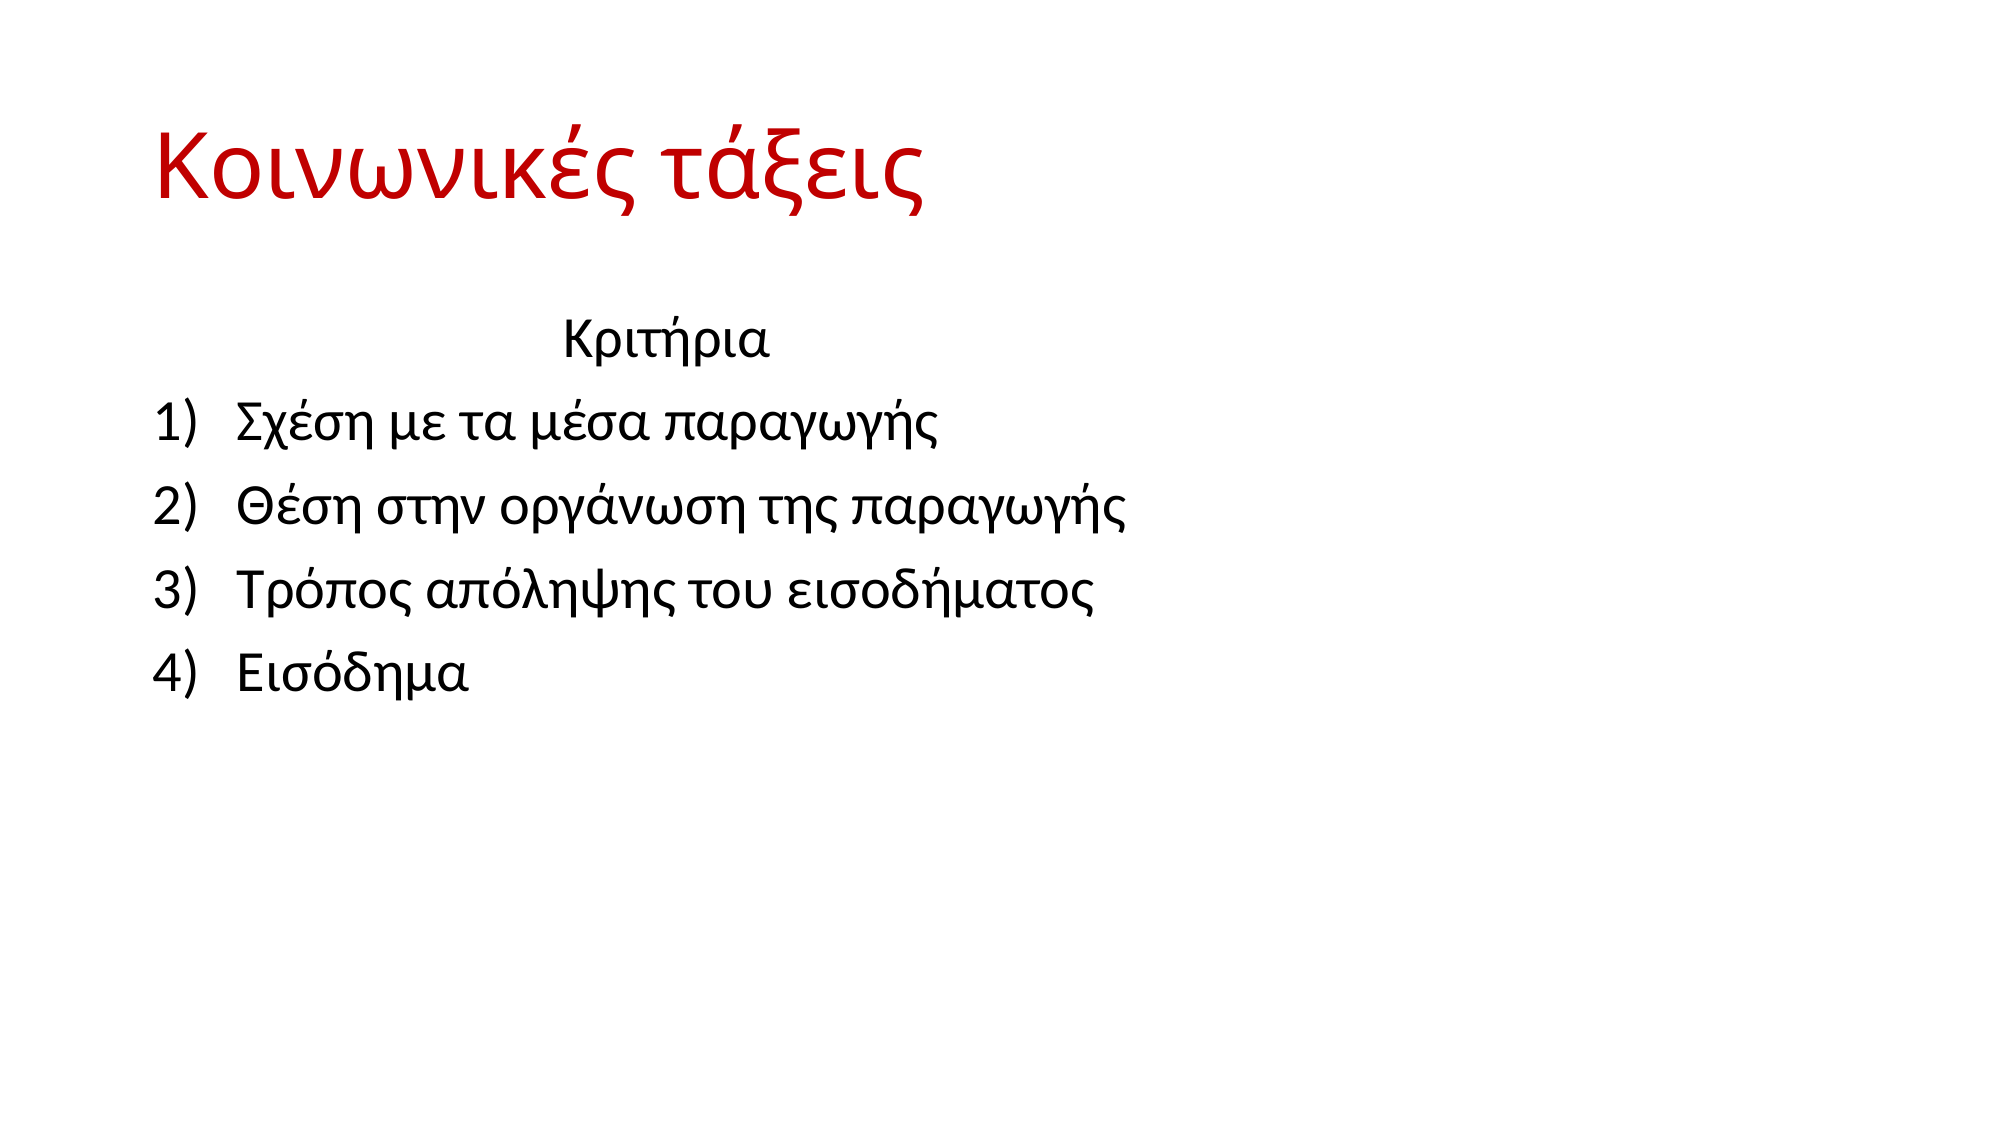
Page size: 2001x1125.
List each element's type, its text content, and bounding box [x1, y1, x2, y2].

list Κριτήρια Σχέση με τα μέσα παραγωγής Θέση στην οργάνωση της παραγωγής Τρόπος απόληψης του εισοδήματος Εισόδημα [137, 299, 1863, 1014]
title Κοινωνικές τάξεις [137, 59, 1863, 278]
